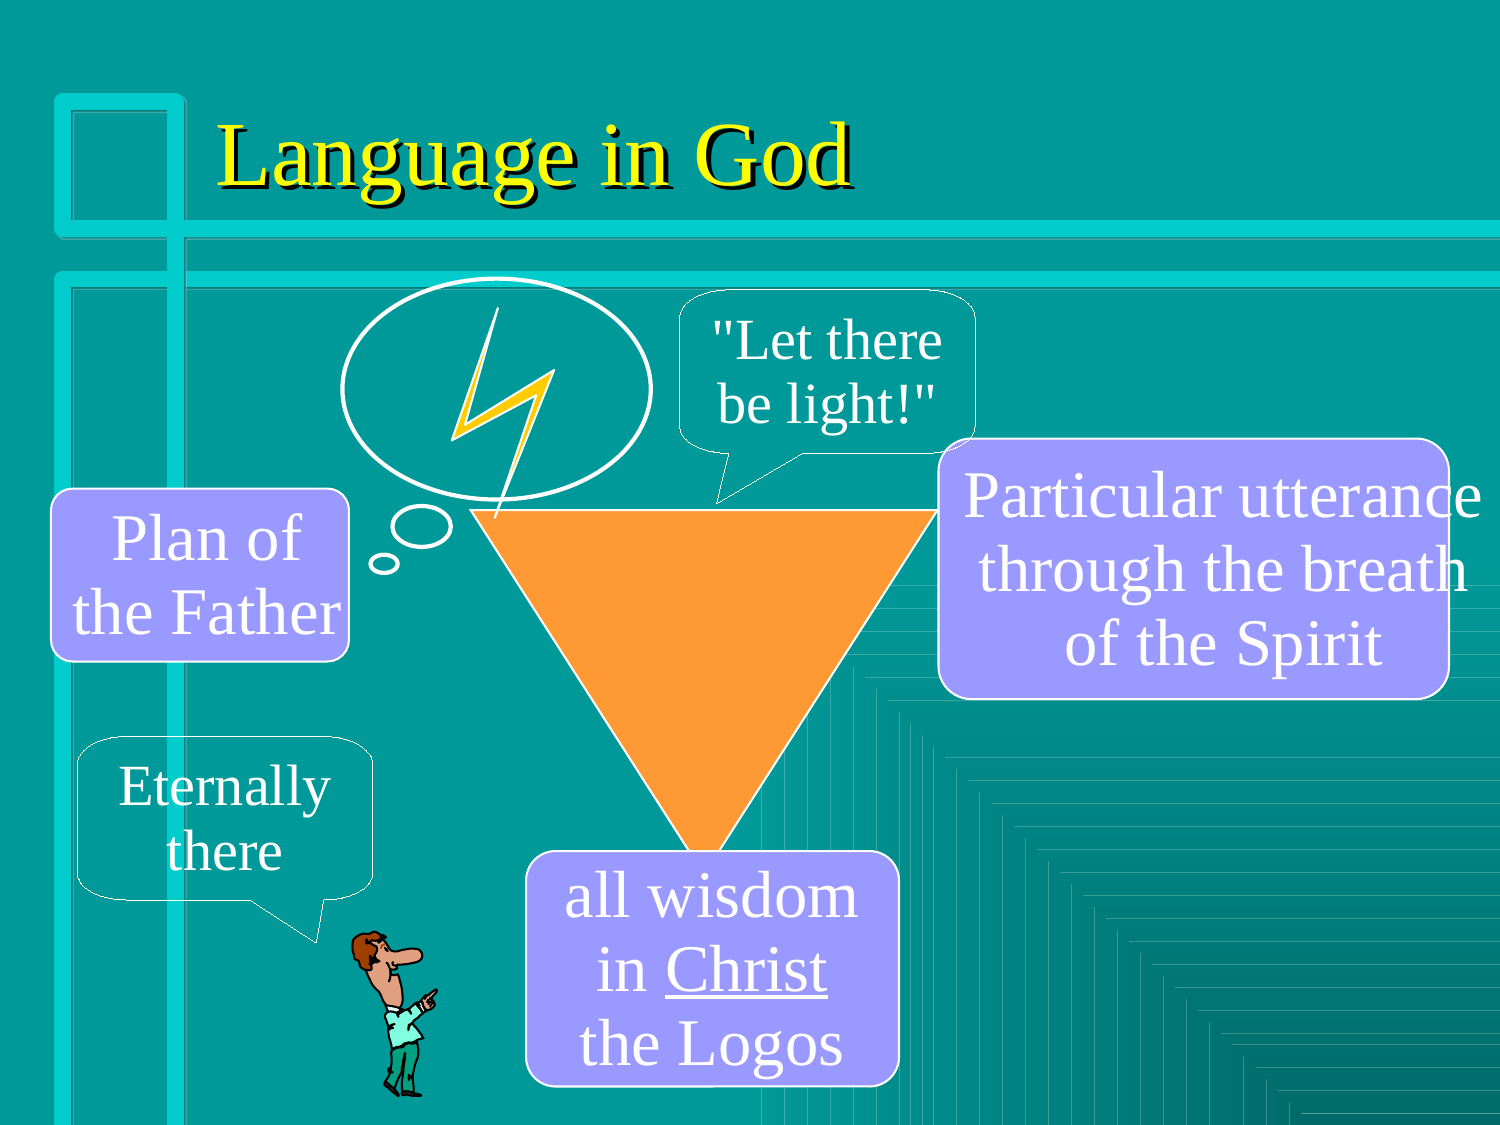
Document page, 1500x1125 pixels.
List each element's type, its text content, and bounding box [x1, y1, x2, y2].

text_box all wisdom in Christ the Logos [526, 851, 899, 1087]
text_box "Let there be light!" [679, 289, 976, 504]
text_box [451, 308, 938, 851]
text_box Eternally there [77, 736, 373, 943]
title Language in God [200, 34, 1476, 213]
text_box [599, 1025, 1075, 1101]
text_box [417, 995, 435, 1013]
text_box Plan of the Father [50, 488, 349, 662]
text_box [199, 931, 513, 1101]
text_box [428, 989, 437, 998]
text_box Particular utterance through the breath of the Spirit [938, 438, 1449, 700]
